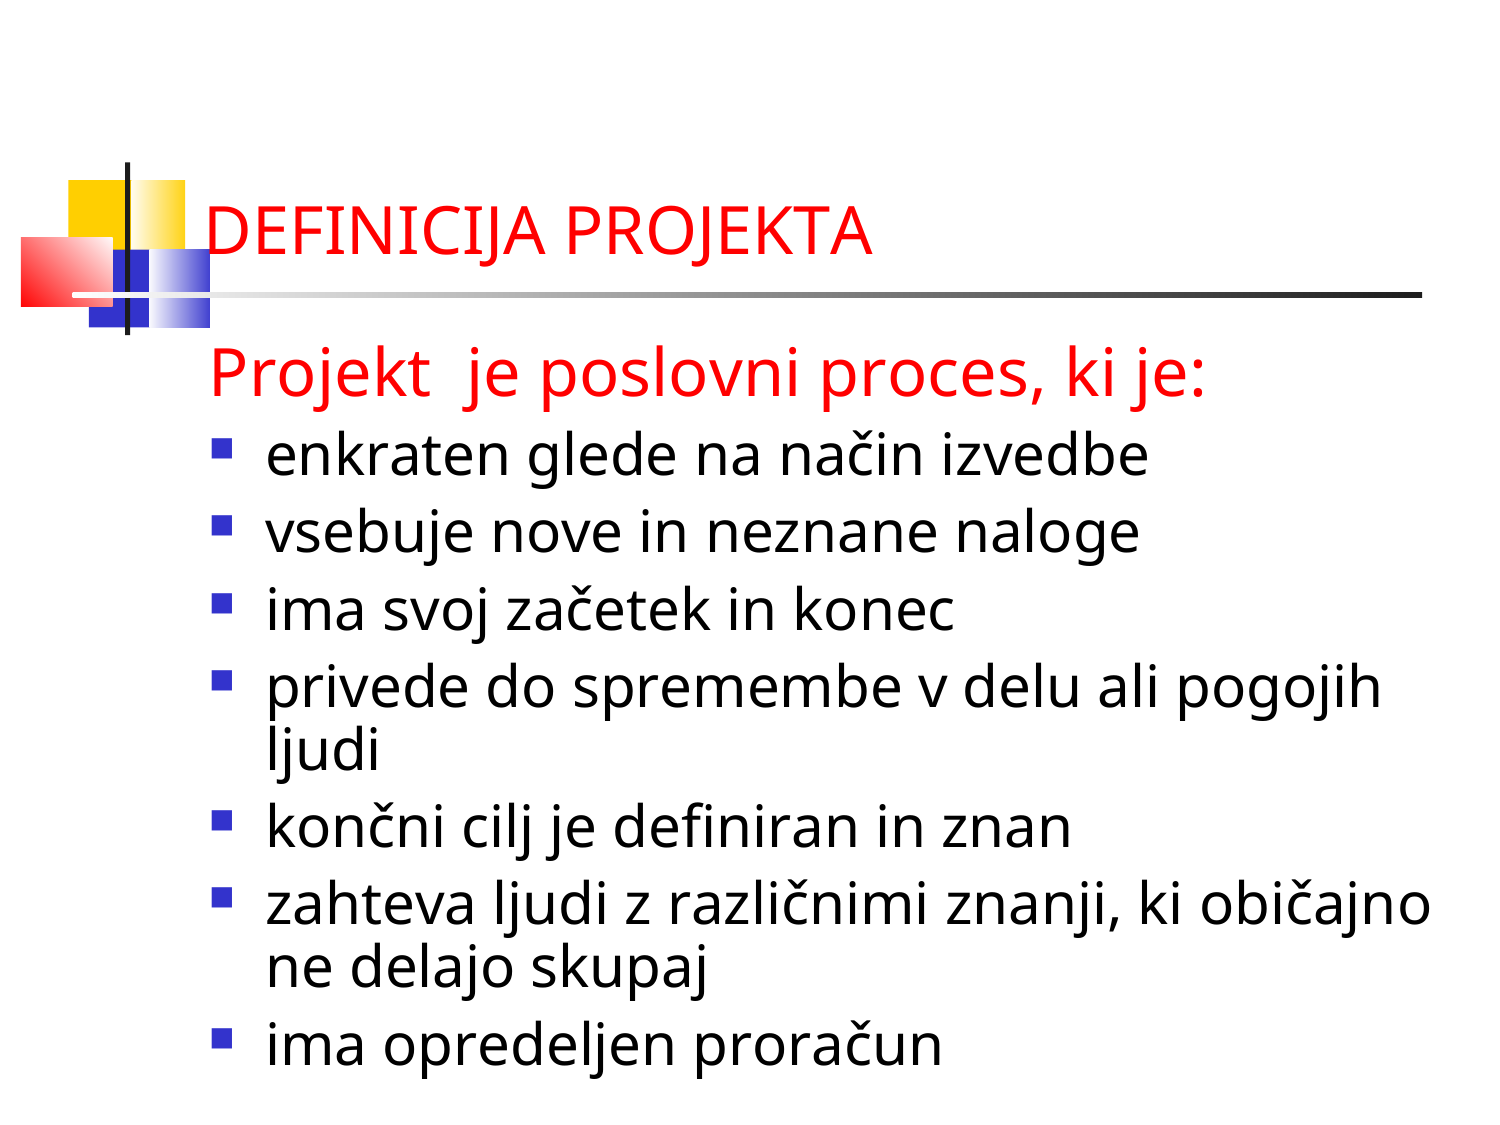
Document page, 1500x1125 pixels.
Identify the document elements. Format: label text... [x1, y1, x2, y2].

list Projekt je poslovni proces, ki je: enkraten glede na način izvedbe vsebuje nove in neznane naloge ima svoj začetek in konec privede do spremembe v delu ali pogojih ljudi končni cilj je definiran in znan zahteva ljudi z različnimi znanji, ki običajno ne delajo skupaj ima opredeljen proračun [193, 331, 1469, 1024]
title DEFINICIJA PROJEKTA [188, 35, 1468, 276]
